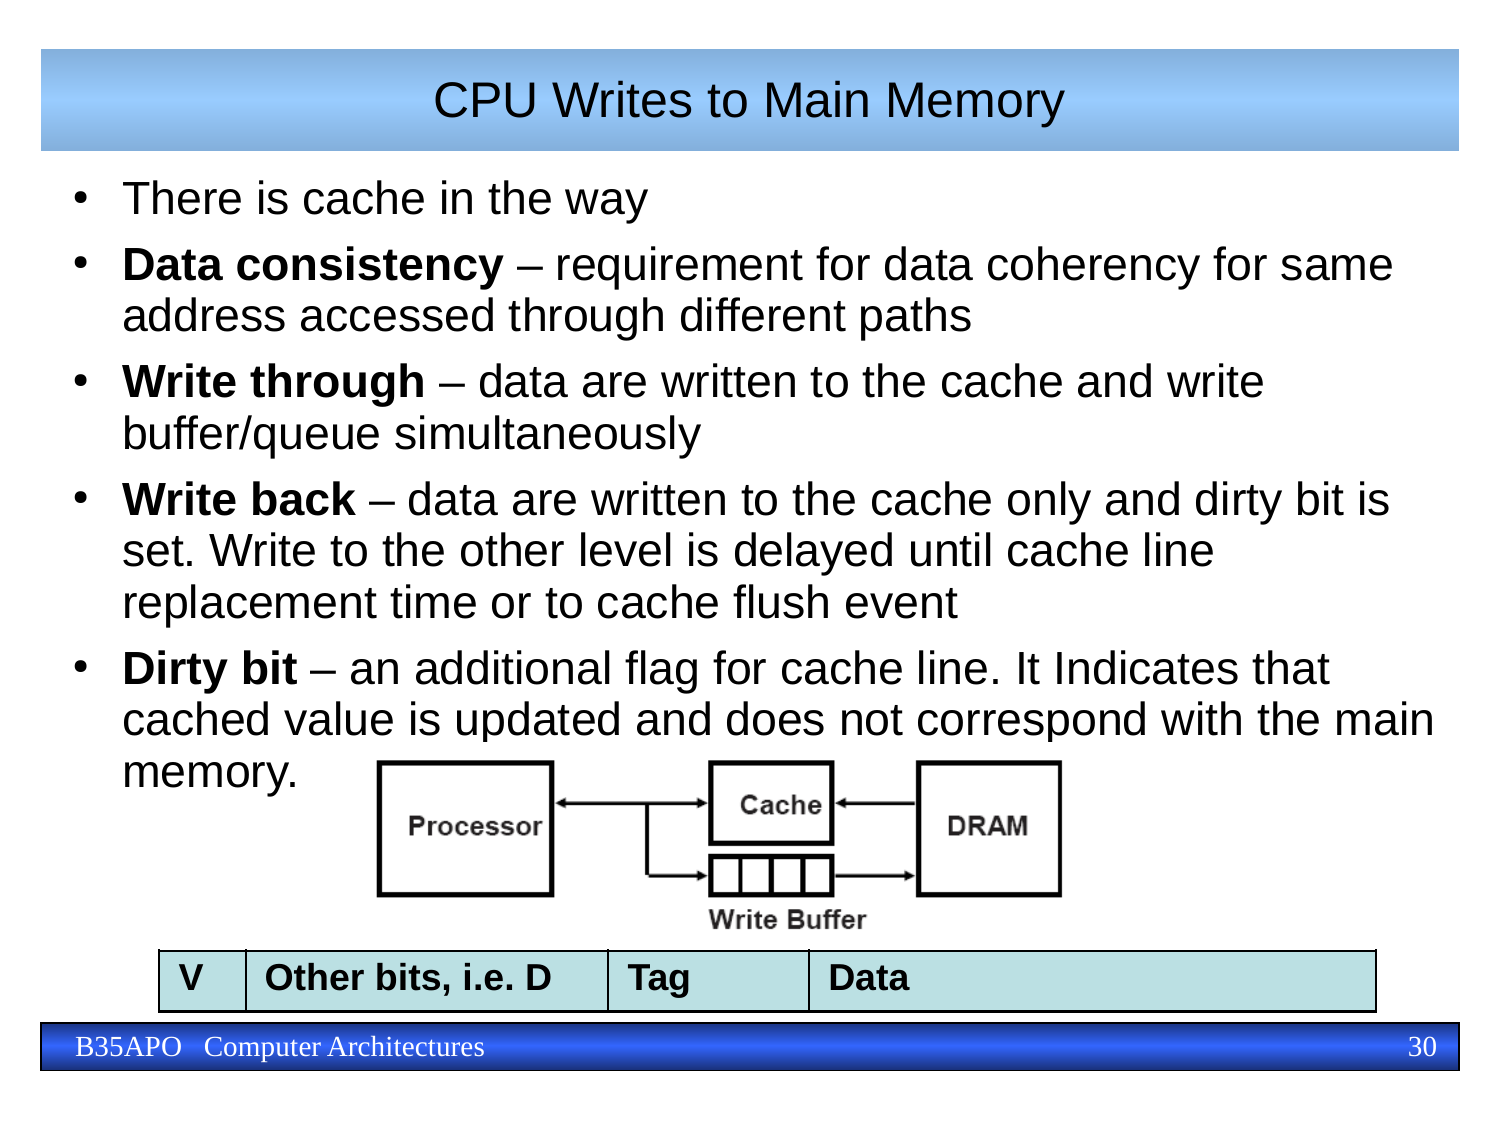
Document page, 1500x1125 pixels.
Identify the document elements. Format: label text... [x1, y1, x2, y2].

picture [348, 742, 1095, 941]
table_header Other bits, i.e. D [247, 952, 607, 1010]
list There is cache in the way Data consistency – requirement for data coherency for same address accessed through different paths Write through – data are written to the cache and write buffer/queue simultaneously Write back – data are written to the cache only and dirty bit is set. Write to the other level is delayed until cache line replacement time or to cache flush event Dirty bit – an additional flag for cache line. It Indicates that cached value is updated and does not correspond with the main memory. [56, 172, 1444, 800]
table_header Tag [609, 952, 808, 1010]
table_header Data [810, 952, 1375, 1010]
table_header V [160, 952, 245, 1010]
title CPU Writes to Main Memory [41, 49, 1459, 151]
